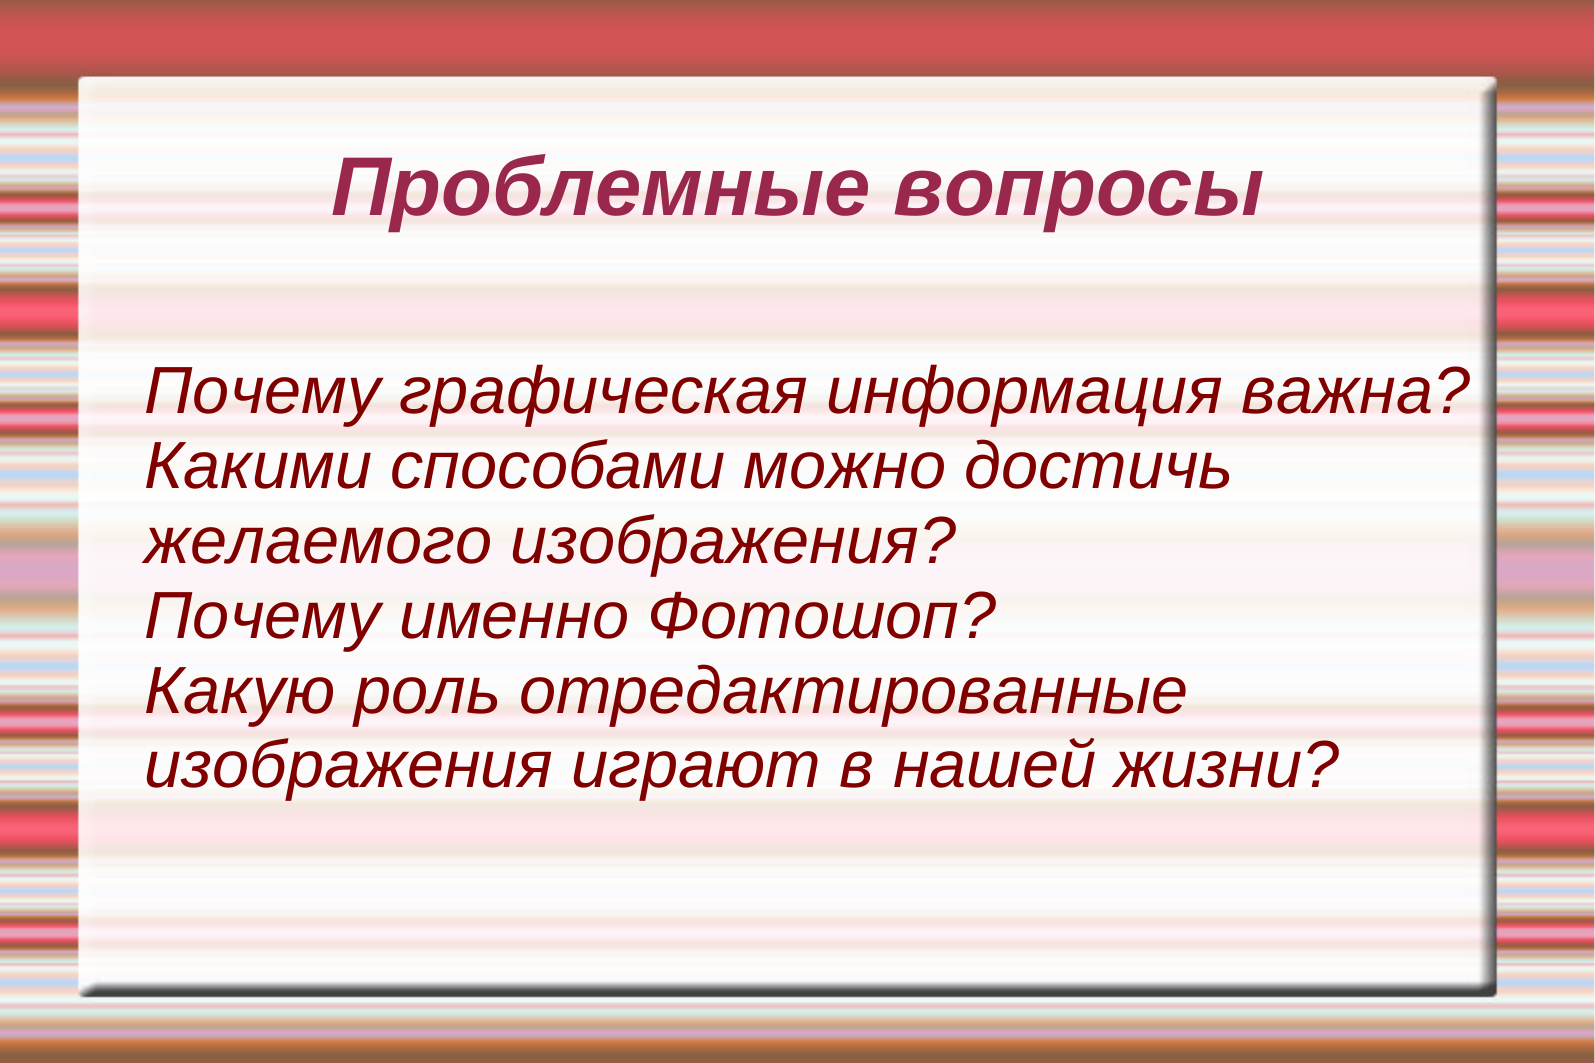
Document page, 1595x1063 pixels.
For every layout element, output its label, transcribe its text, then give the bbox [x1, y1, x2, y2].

subtitle Почему графическая информация важна? Какими способами можно достичь желаемого изображения? Почему именно Фотошоп? Какую роль отредактированные изображения играют в нашей жизни? [144, 269, 1477, 886]
title Проблемные вопросы [117, 98, 1479, 276]
picture [0, 0, 1595, 1063]
